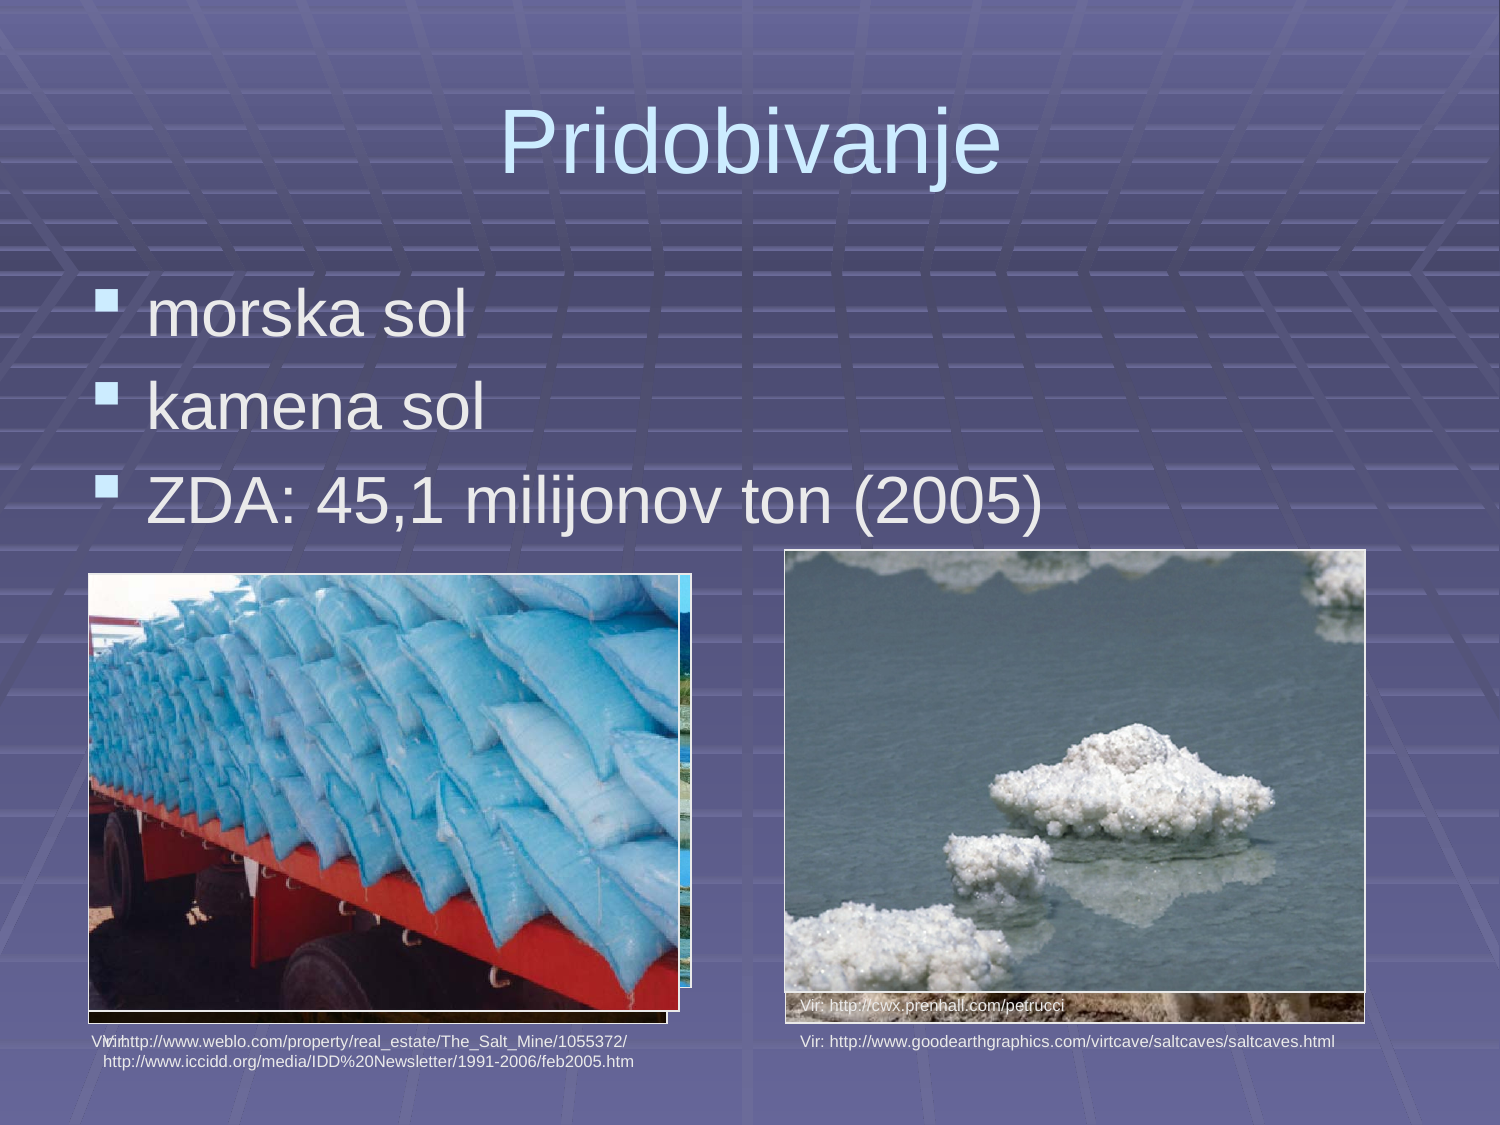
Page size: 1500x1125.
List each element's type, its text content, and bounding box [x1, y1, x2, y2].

text_box Vir: http://www.iccidd.org/media/IDD%20Newsletter/1991-2006/feb2005.htm [88, 1023, 668, 1078]
text_box [88, 574, 680, 1023]
list morska sol kamena sol ZDA: 45,1 milijonov ton (2005) [74, 262, 1412, 1000]
text_box [1294, 1000, 1365, 1024]
text_box Vir: http://cwx.prenhall.com/petrucci [785, 987, 1294, 1023]
picture [785, 550, 1364, 992]
text_box Vir: http://www.goodearthgraphics.com/virtcave/saltcaves/saltcaves.html [785, 1023, 1353, 1058]
title Pridobivanje [76, 42, 1427, 231]
